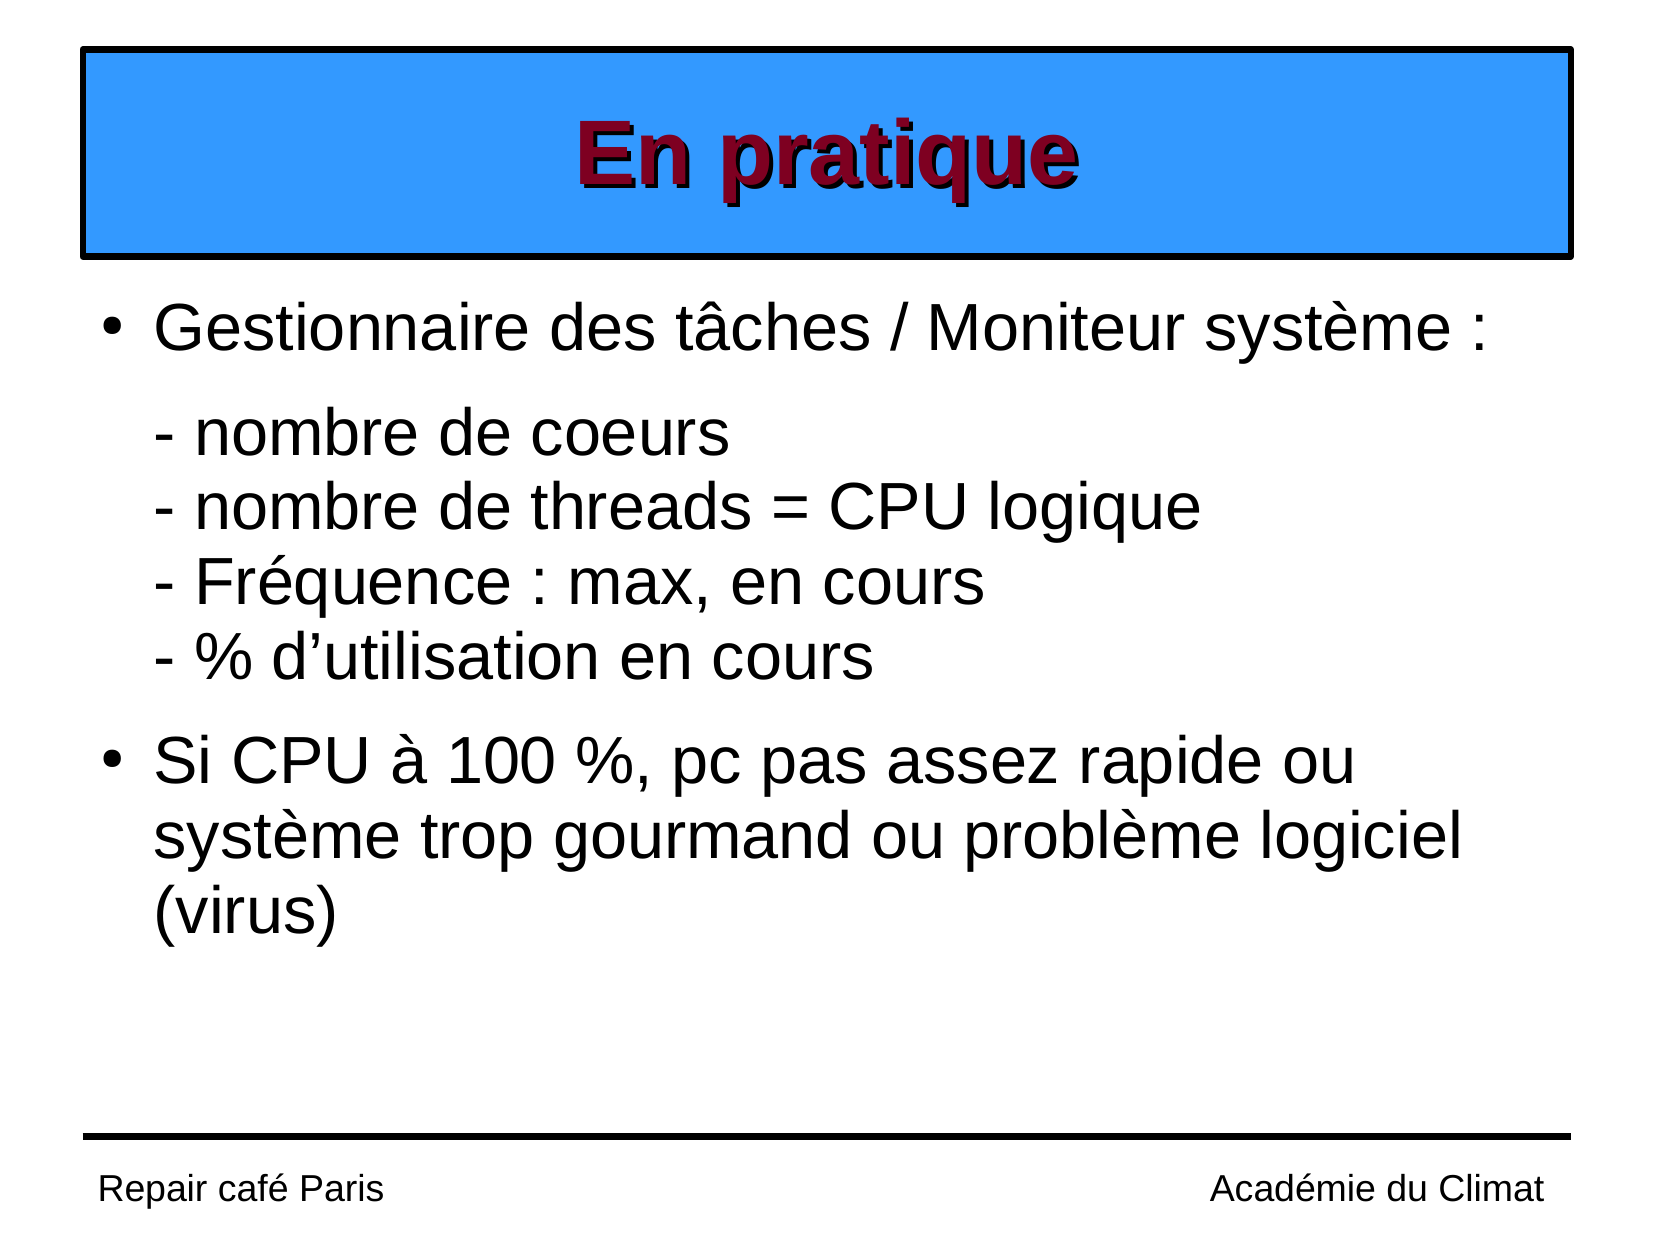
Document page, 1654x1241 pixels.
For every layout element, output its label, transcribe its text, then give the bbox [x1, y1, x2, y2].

text_box Repair café Paris Académie du Climat [82, 1160, 1571, 1217]
title En pratique [82, 49, 1571, 257]
list Gestionnaire des tâches / Moniteur système : - nombre de coeurs - nombre de threads = CPU logique - Fréquence : max, en cours - % d’utilisation en cours Si CPU à 100 %, pc pas assez rapide ou système trop gourmand ou problème logiciel (virus) [82, 290, 1571, 948]
